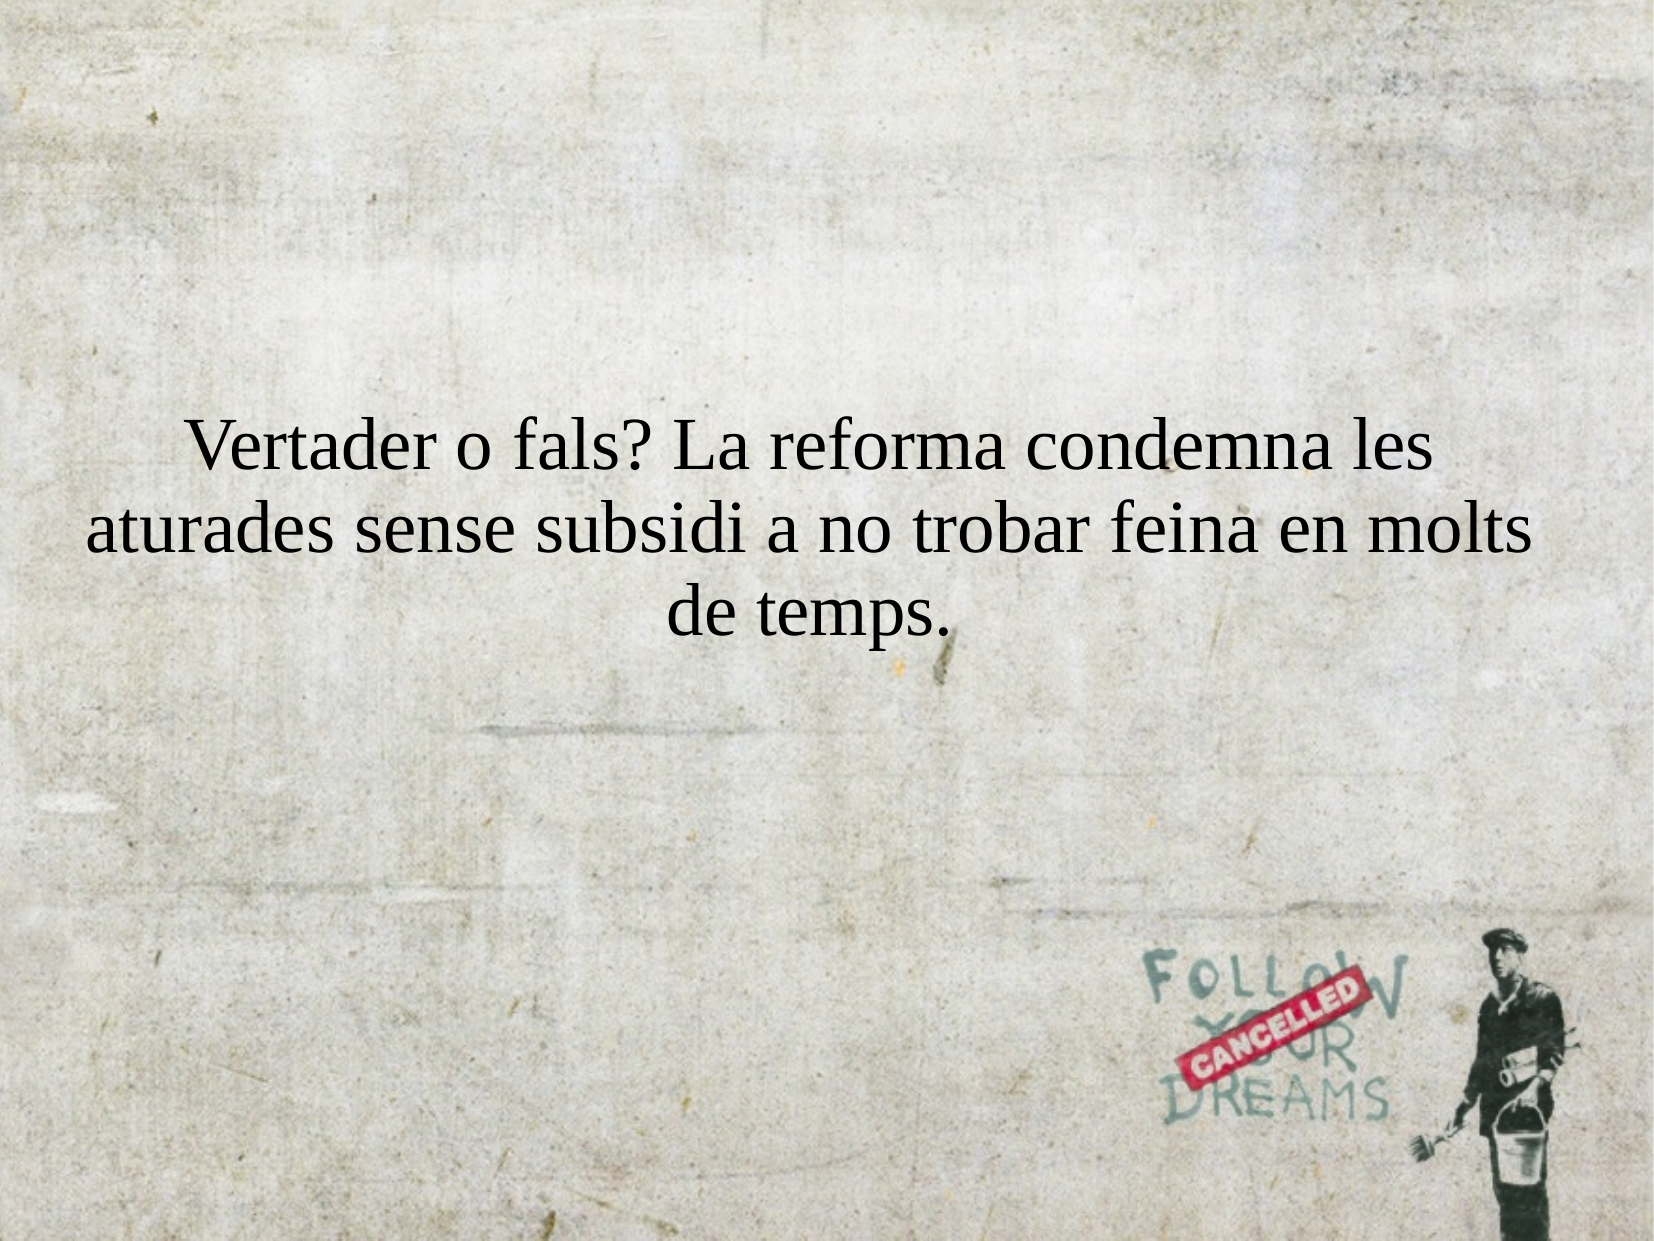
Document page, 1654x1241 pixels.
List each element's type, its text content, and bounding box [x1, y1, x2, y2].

picture [0, 0, 1654, 1241]
list Vertader o fals? La reforma condemna les aturades sense subsidi a no trobar feina en molts de temps. [82, 290, 1538, 1010]
